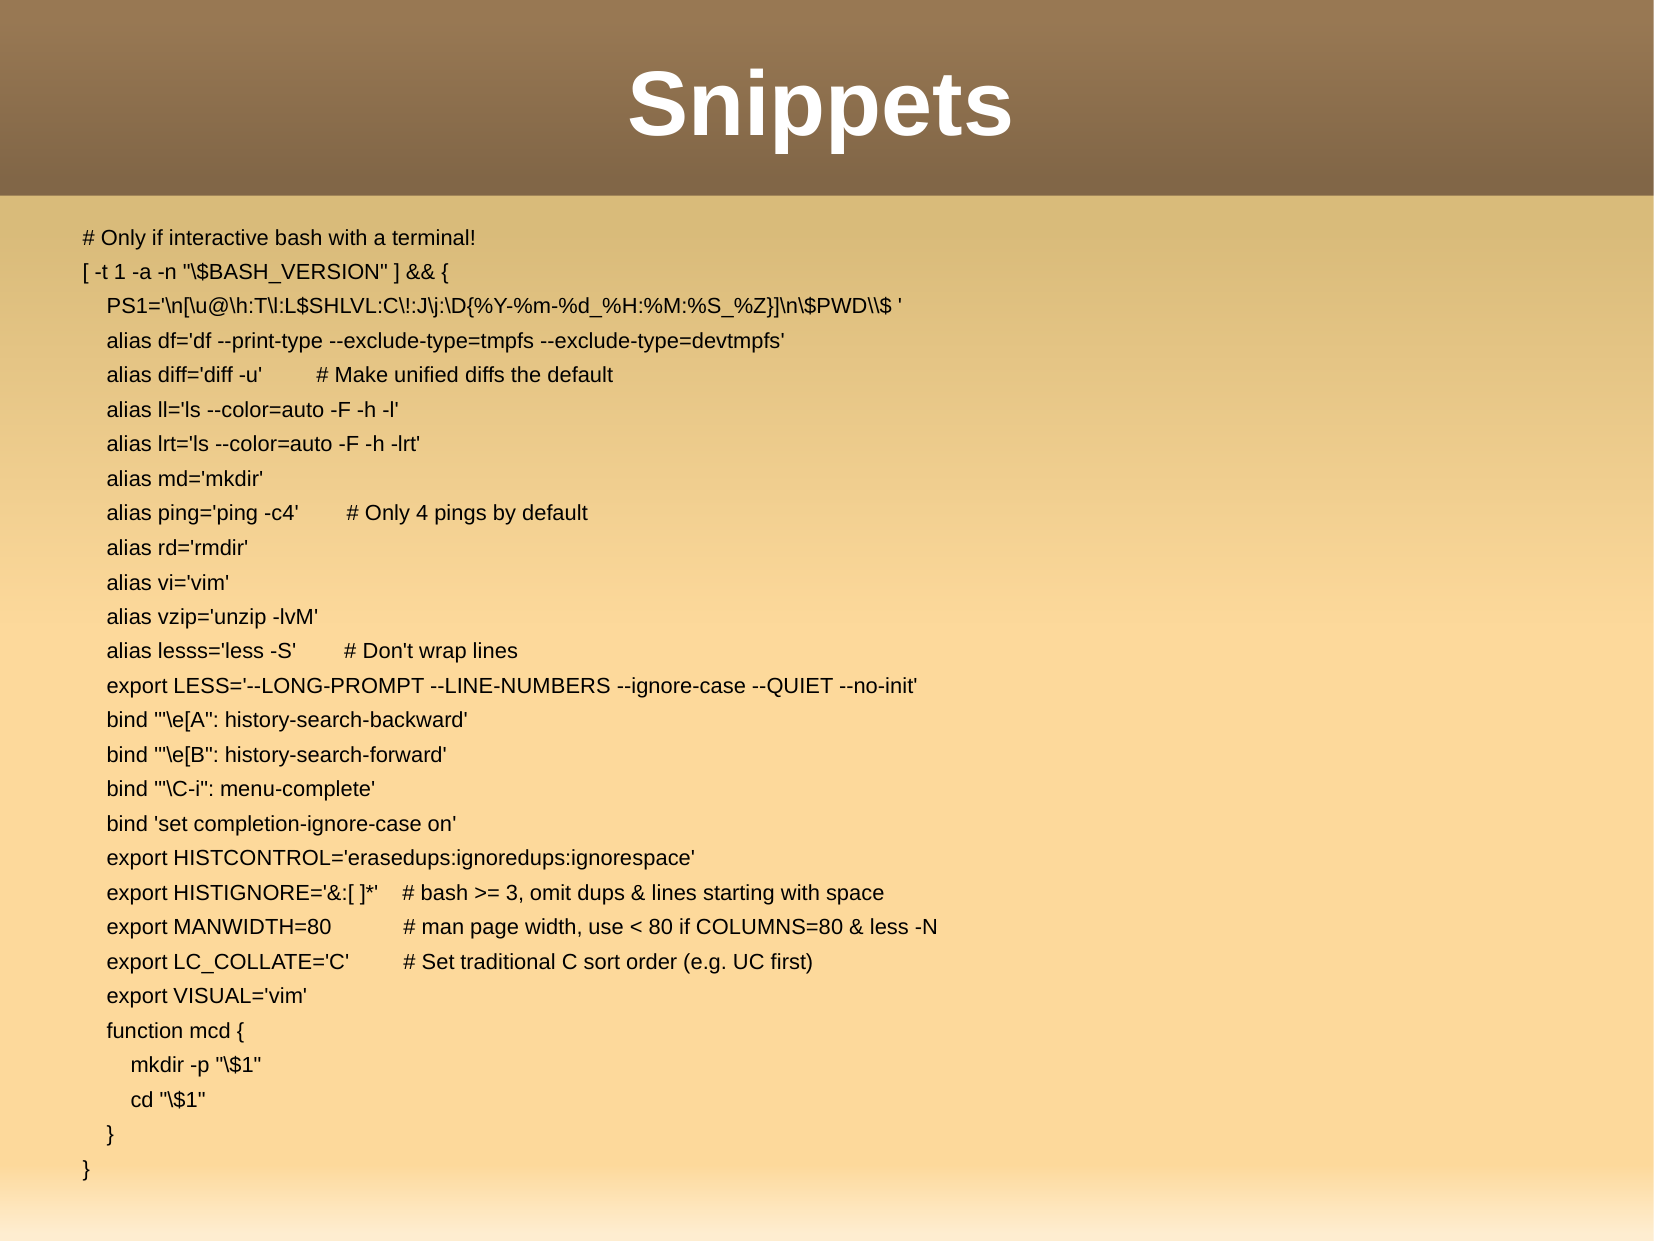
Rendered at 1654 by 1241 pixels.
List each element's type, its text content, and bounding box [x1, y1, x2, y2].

picture [0, 0, 1654, 1241]
list # Only if interactive bash with a terminal! [ -t 1 -a -n "\$BASH_VERSION" ] && { PS1='\n[\u@\h:T\l:L$SHLVL:C\!:J\j:\D{%Y-%m-%d_%H:%M:%S_%Z}]\n\$PWD\\$ ' alias df='df --print-type --exclude-type=tmpfs --exclude-type=devtmpfs' alias diff='diff -u' # Make unified diffs the default alias ll='ls --color=auto -F -h -l' alias lrt='ls --color=auto -F -h -lrt' alias md='mkdir' alias ping='ping -c4' # Only 4 pings by default alias rd='rmdir' alias vi='vim' alias vzip='unzip -lvM' alias lesss='less -S' # Don't wrap lines export LESS='--LONG-PROMPT --LINE-NUMBERS --ignore-case --QUIET --no-init' bind '"\e[A": history-search-backward' bind '"\e[B": history-search-forward' bind '"\C-i": menu-complete' bind 'set completion-ignore-case on' export HISTCONTROL='erasedups:ignoredups:ignorespace' export HISTIGNORE='&:[ ]*' # bash >= 3, omit dups & lines starting with space export MANWIDTH=80 # man page width, use < 80 if COLUMNS=80 & less -N export LC_COLLATE='C' # Set traditional C sort order (e.g. UC first) export VISUAL='vim' function mcd { mkdir -p "\$1" cd "\$1" } } [82, 225, 1571, 1201]
title Snippets [76, 0, 1565, 208]
